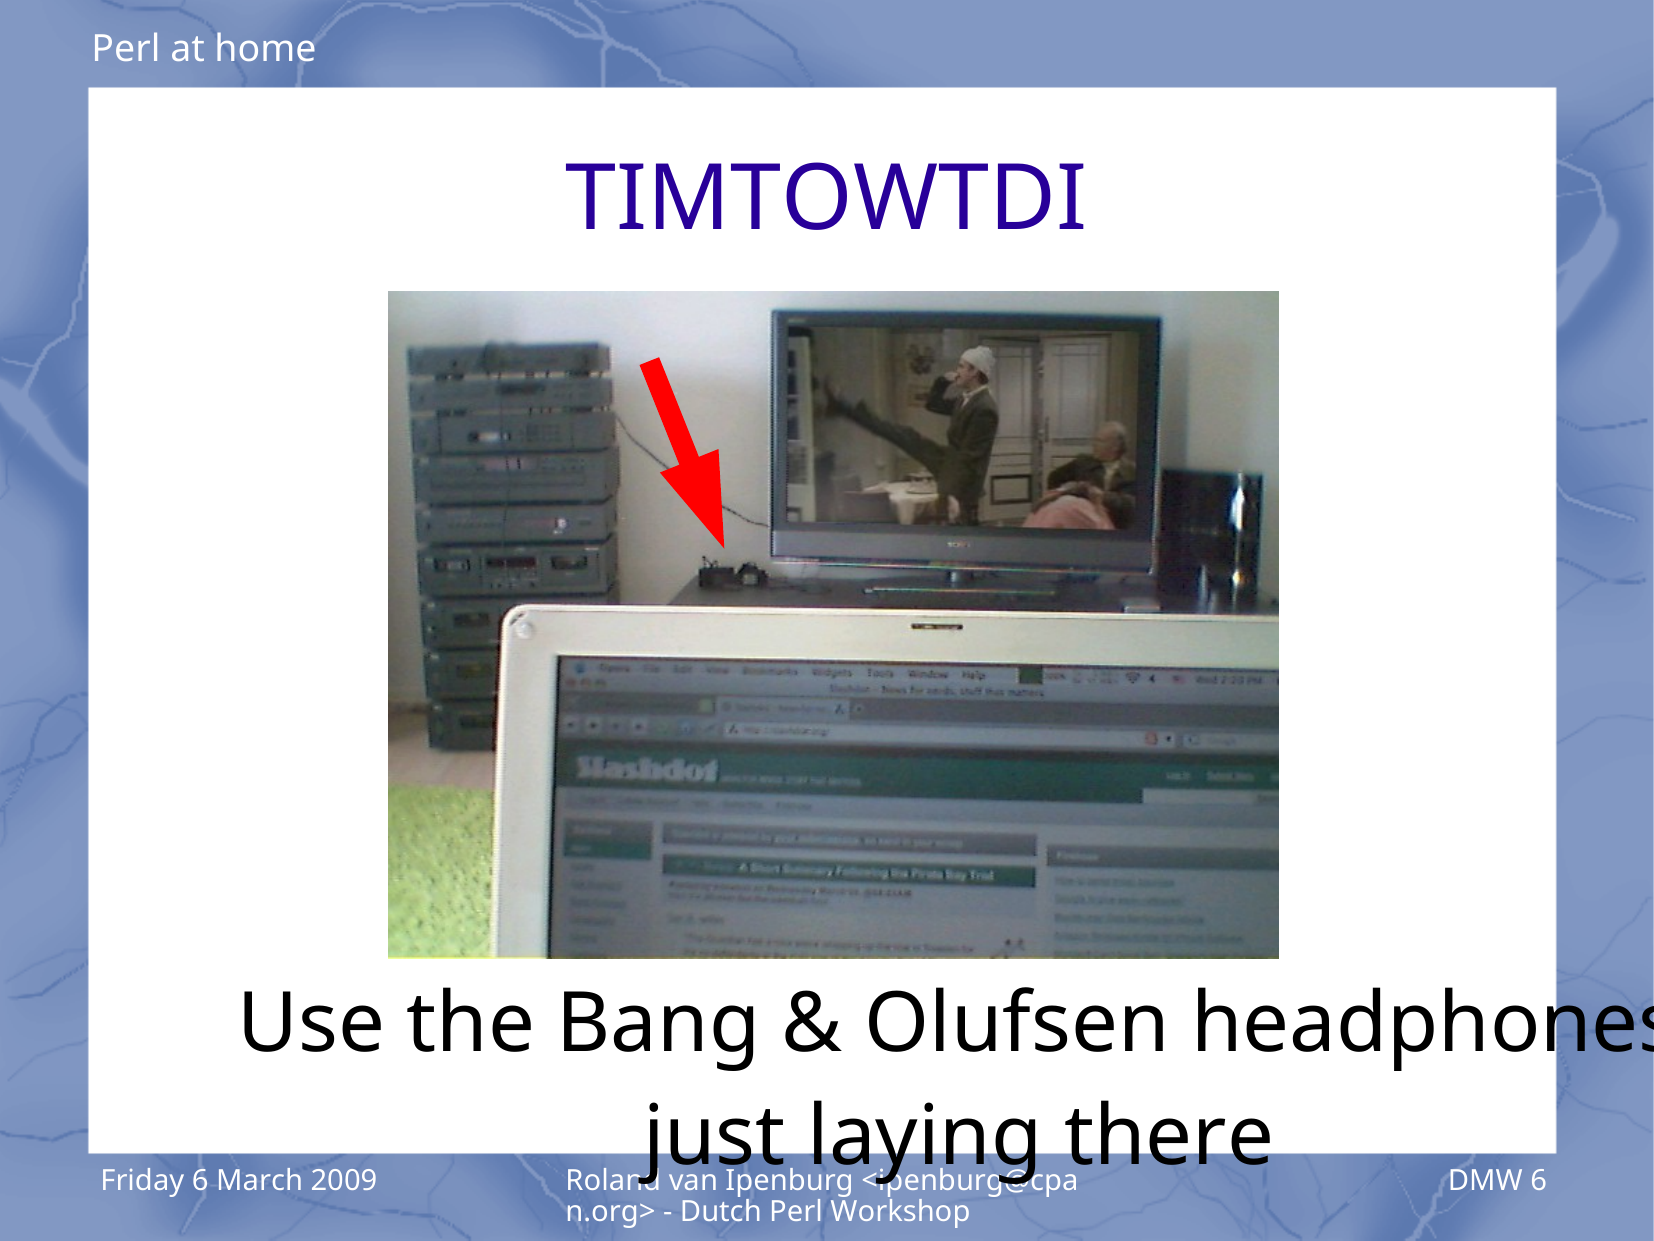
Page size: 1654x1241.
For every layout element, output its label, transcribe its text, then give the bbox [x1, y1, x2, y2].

picture [1649, 1012, 1654, 1022]
title TIMTOWTDI [118, 98, 1536, 291]
picture [0, 0, 1654, 1241]
text_box Use the Bang & Olufsen headphones just laying there [212, 944, 1497, 1172]
